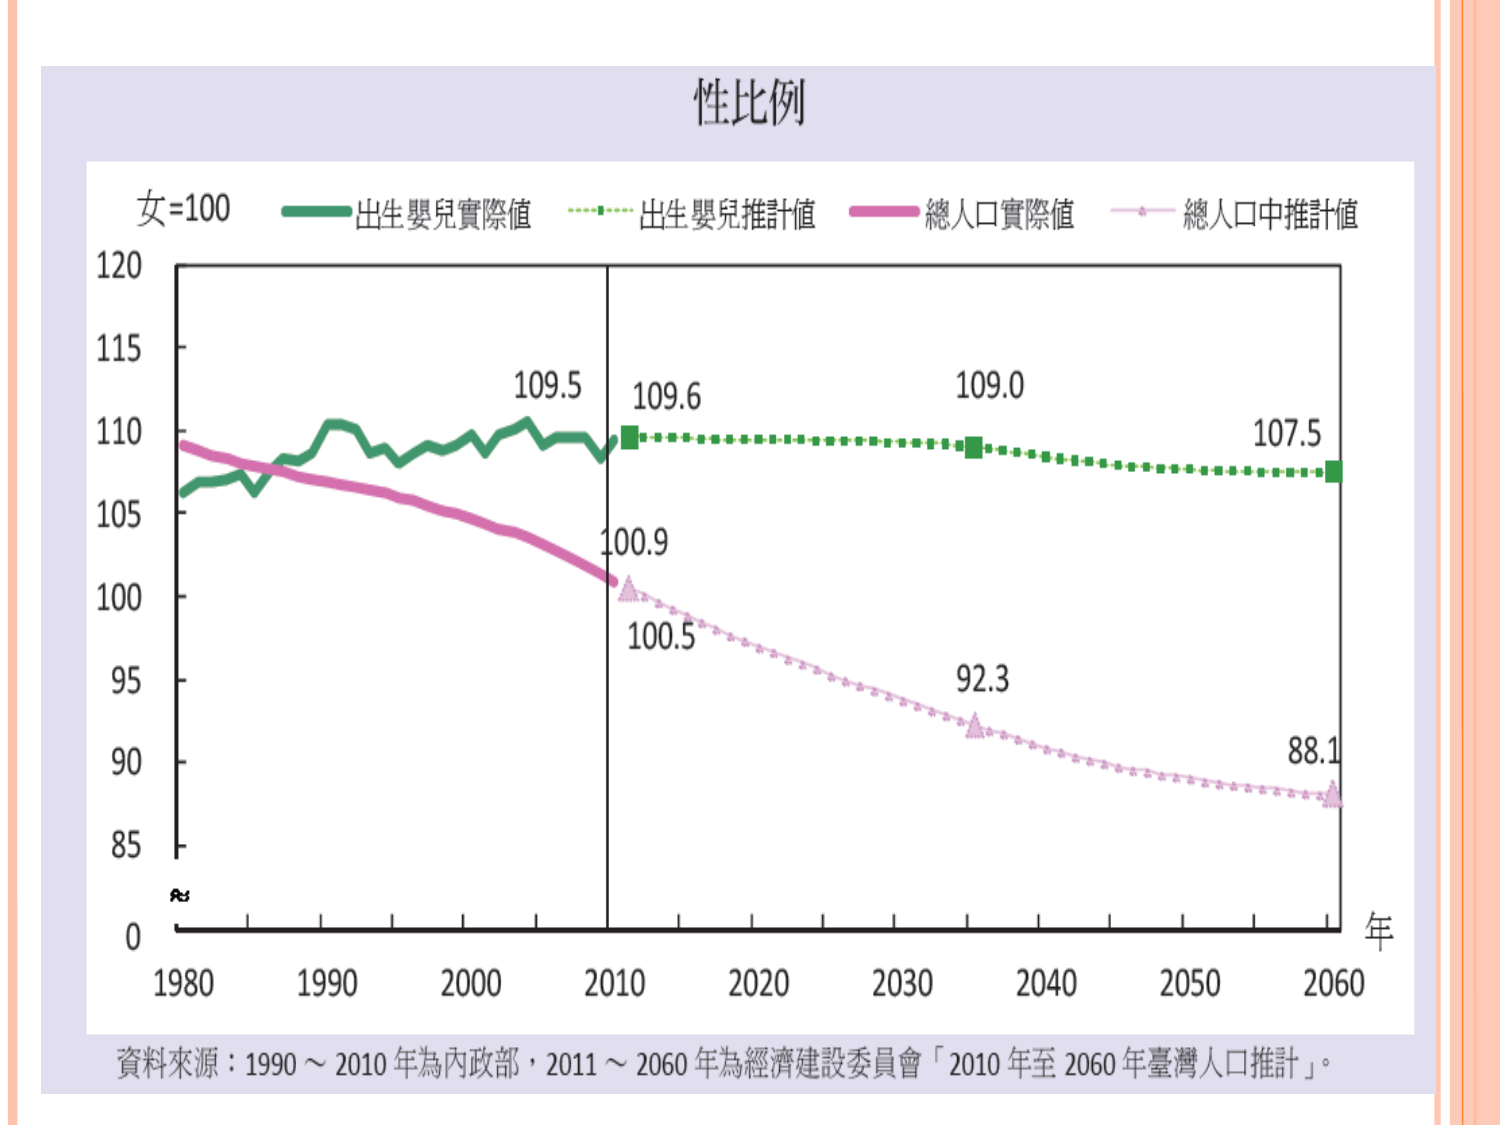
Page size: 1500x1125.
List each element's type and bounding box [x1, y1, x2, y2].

picture [41, 66, 1436, 1094]
